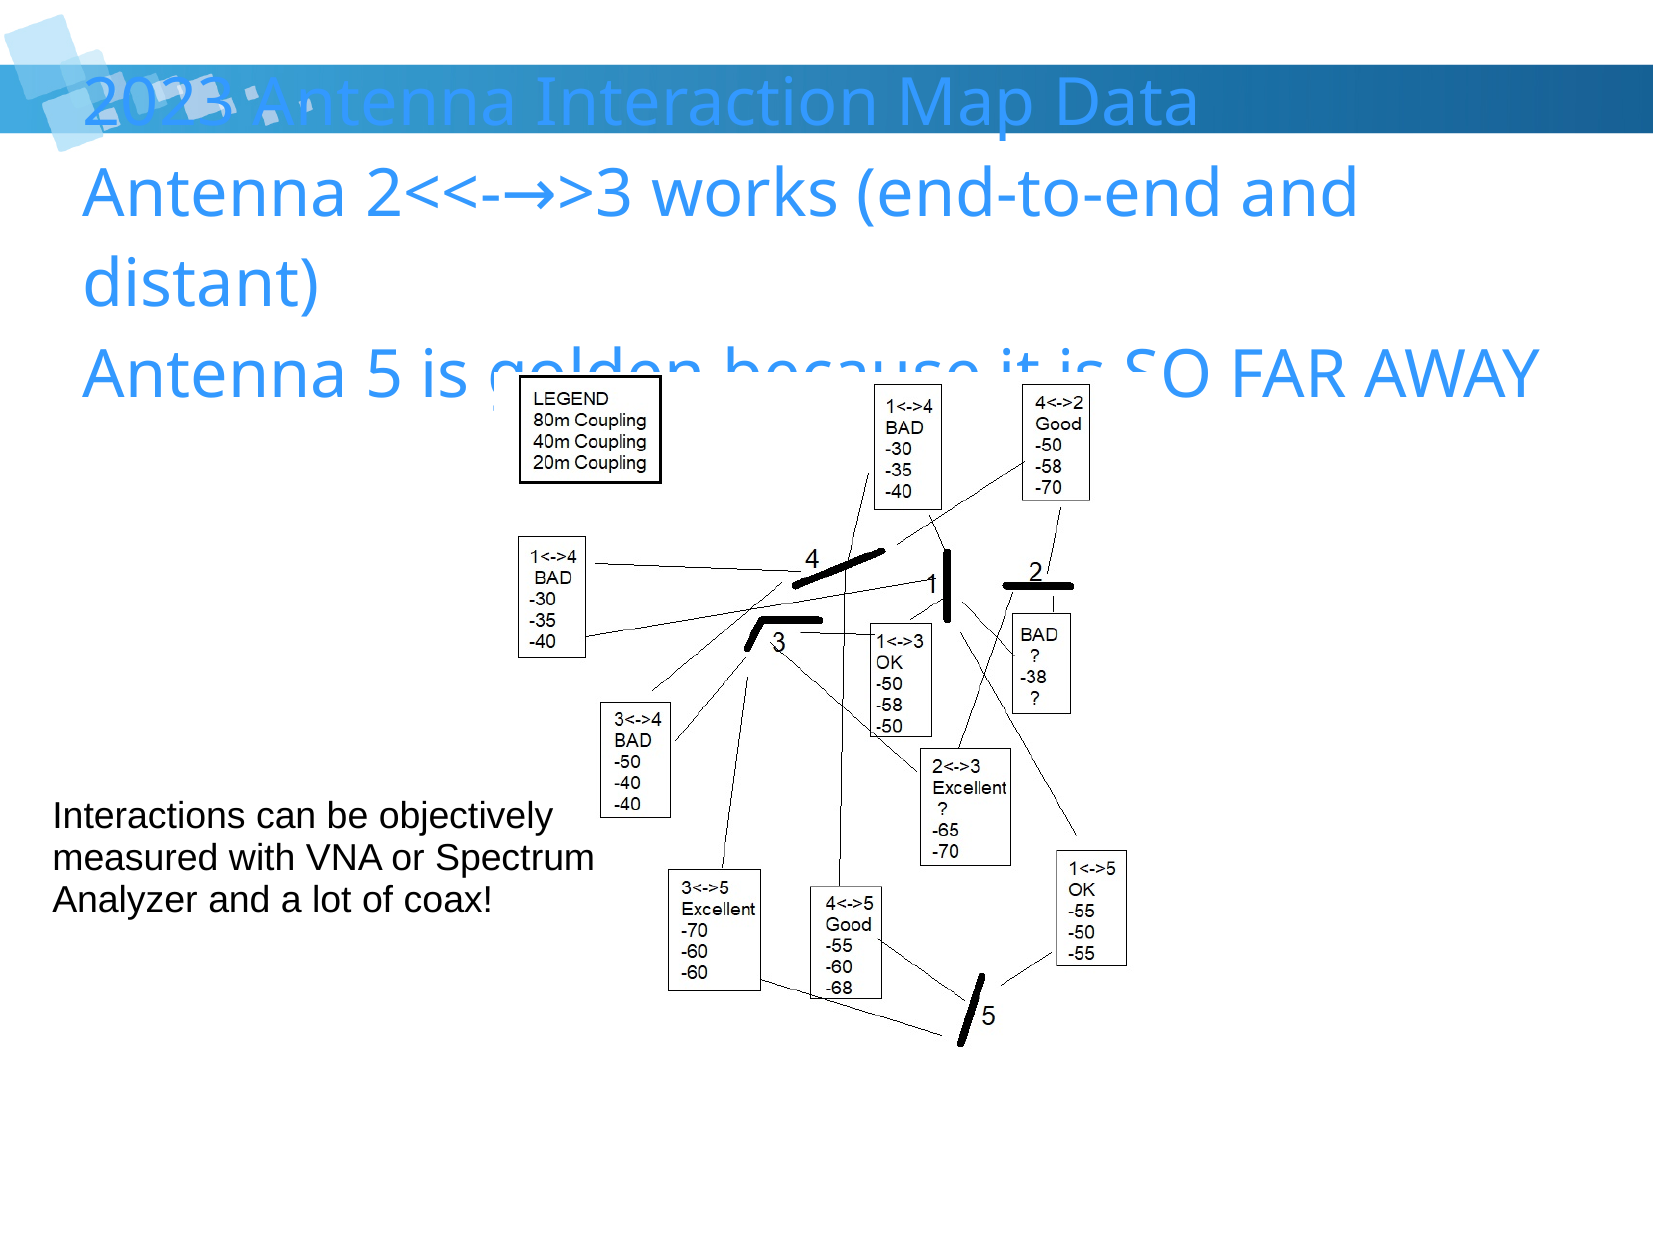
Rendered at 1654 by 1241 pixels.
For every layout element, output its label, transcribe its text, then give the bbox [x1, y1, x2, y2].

text_box Interactions can be objectively measured with VNA or Spectrum Analyzer and a lot of coax! [37, 787, 713, 929]
title 2023 Antenna Interaction Map Data Antenna 2<<-→>3 works (end-to-end and distant) Antenna 5 is golden because it is SO FAR AWAY [82, 109, 1571, 362]
picture [0, 0, 1653, 1238]
